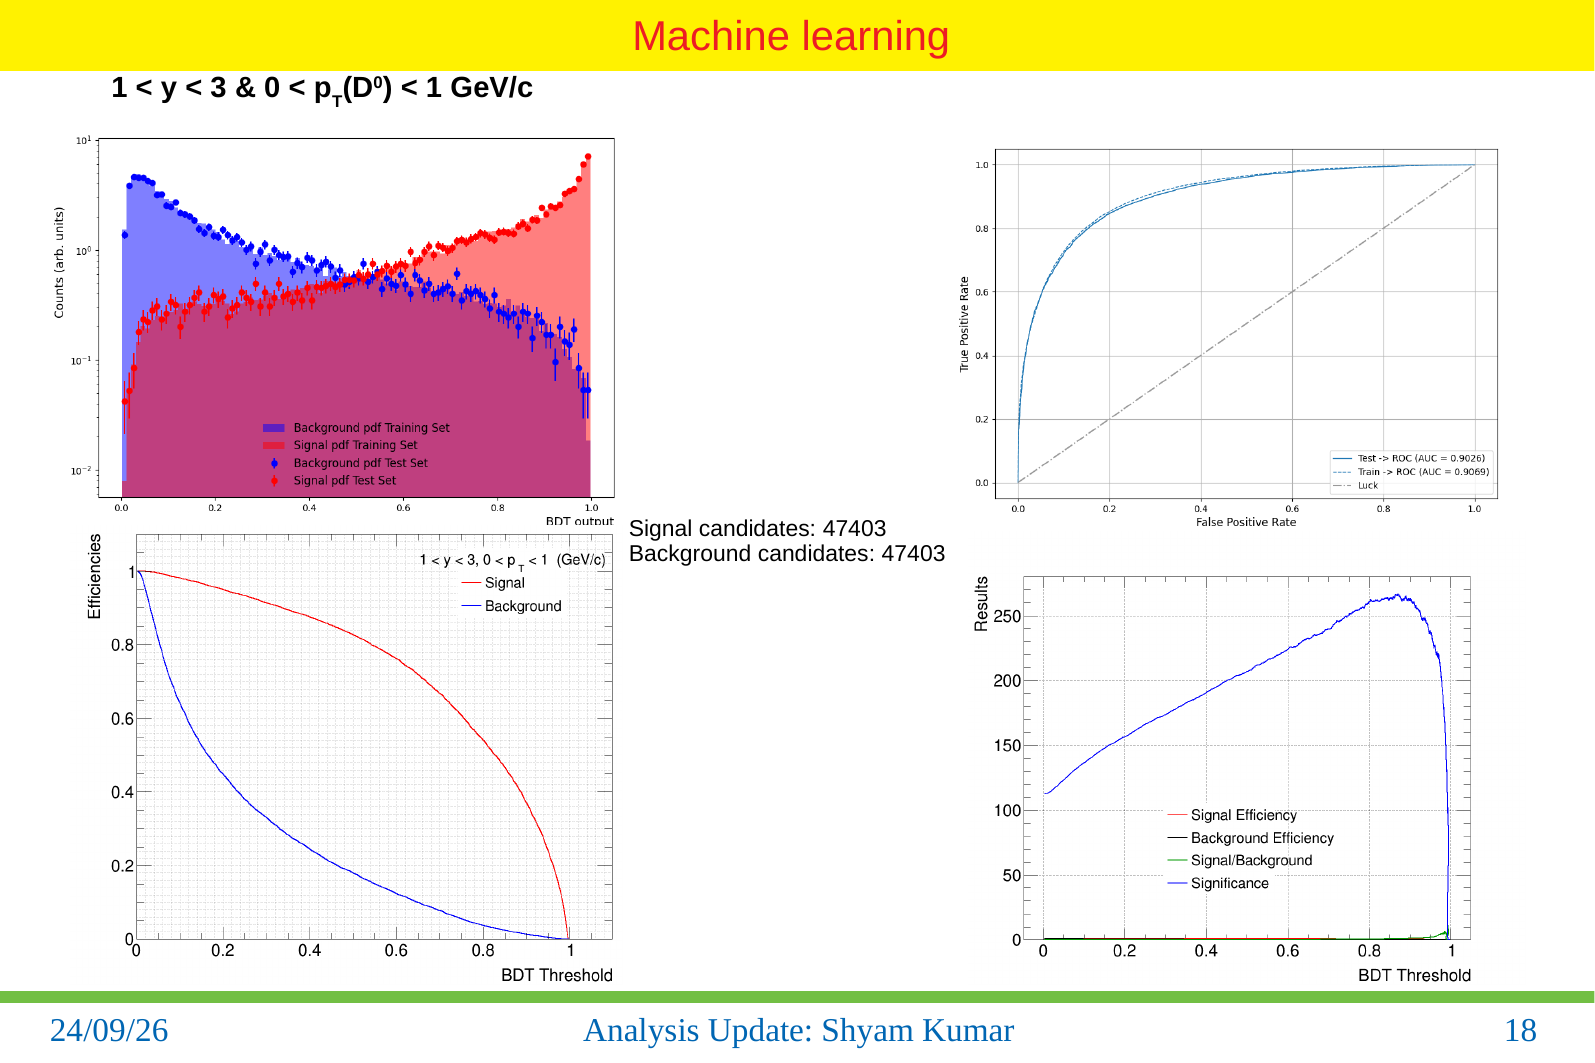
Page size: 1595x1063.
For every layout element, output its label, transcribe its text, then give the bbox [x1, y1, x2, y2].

text_box Signal candidates: 47403 Background candidates: 47403 [614, 507, 1075, 574]
picture [15, 82, 680, 985]
text_box 1 < y < 3 & 0 < pT(D0) < 1 GeV/c [96, 64, 567, 130]
title Machine learning [0, 0, 1595, 71]
picture [914, 94, 1562, 985]
